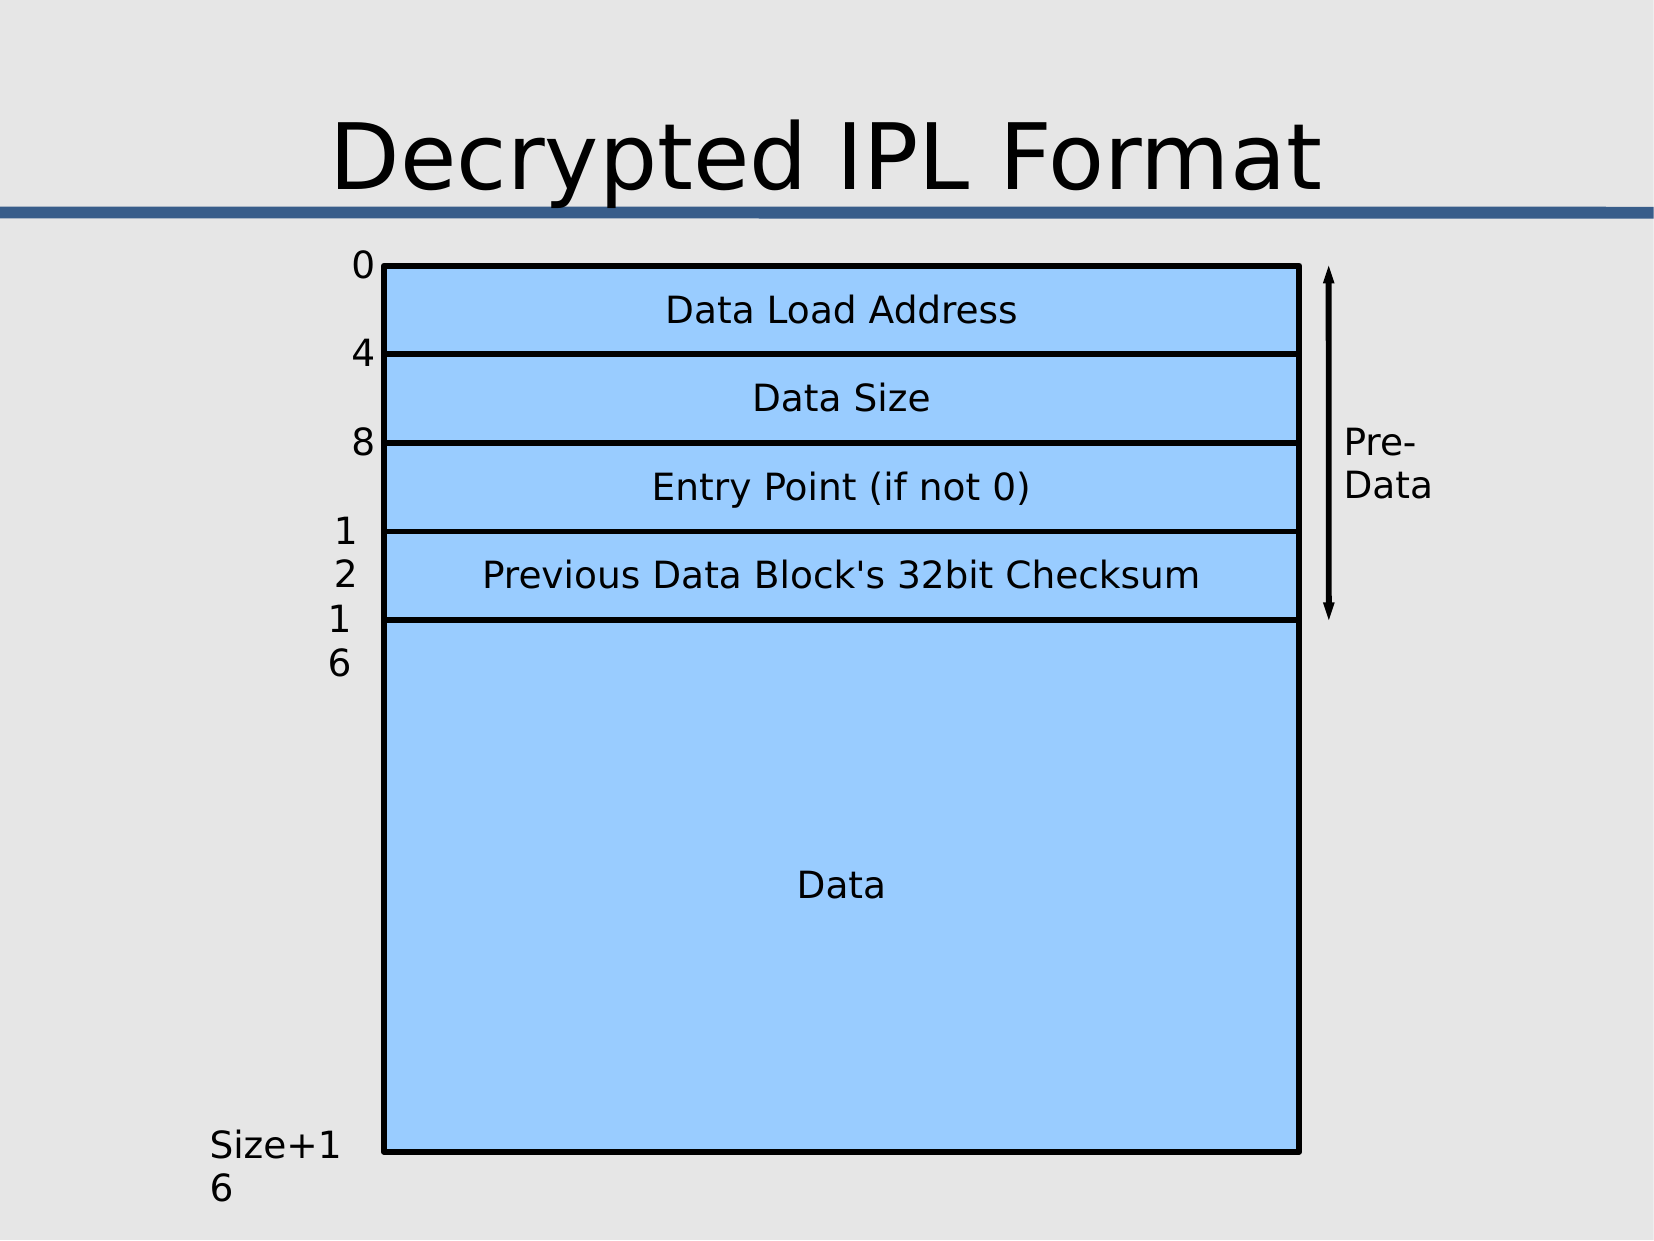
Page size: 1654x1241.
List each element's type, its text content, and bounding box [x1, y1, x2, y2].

text_box Data [383, 620, 1300, 1152]
text_box Data Size [383, 354, 1300, 442]
text_box 4 [336, 324, 390, 384]
text_box 0 [336, 236, 390, 296]
text_box Size+16 [194, 1116, 378, 1175]
text_box Pre-Data [1328, 413, 1518, 472]
title Decrypted IPL Format [82, 49, 1571, 257]
text_box 12 [318, 501, 396, 561]
text_box Previous Data Block's 32bit Checksum [383, 531, 1300, 620]
text_box Data Load Address [383, 265, 1300, 354]
text_box 16 [312, 590, 390, 649]
text_box Entry Point (if not 0) [383, 442, 1300, 531]
text_box 8 [336, 413, 390, 472]
